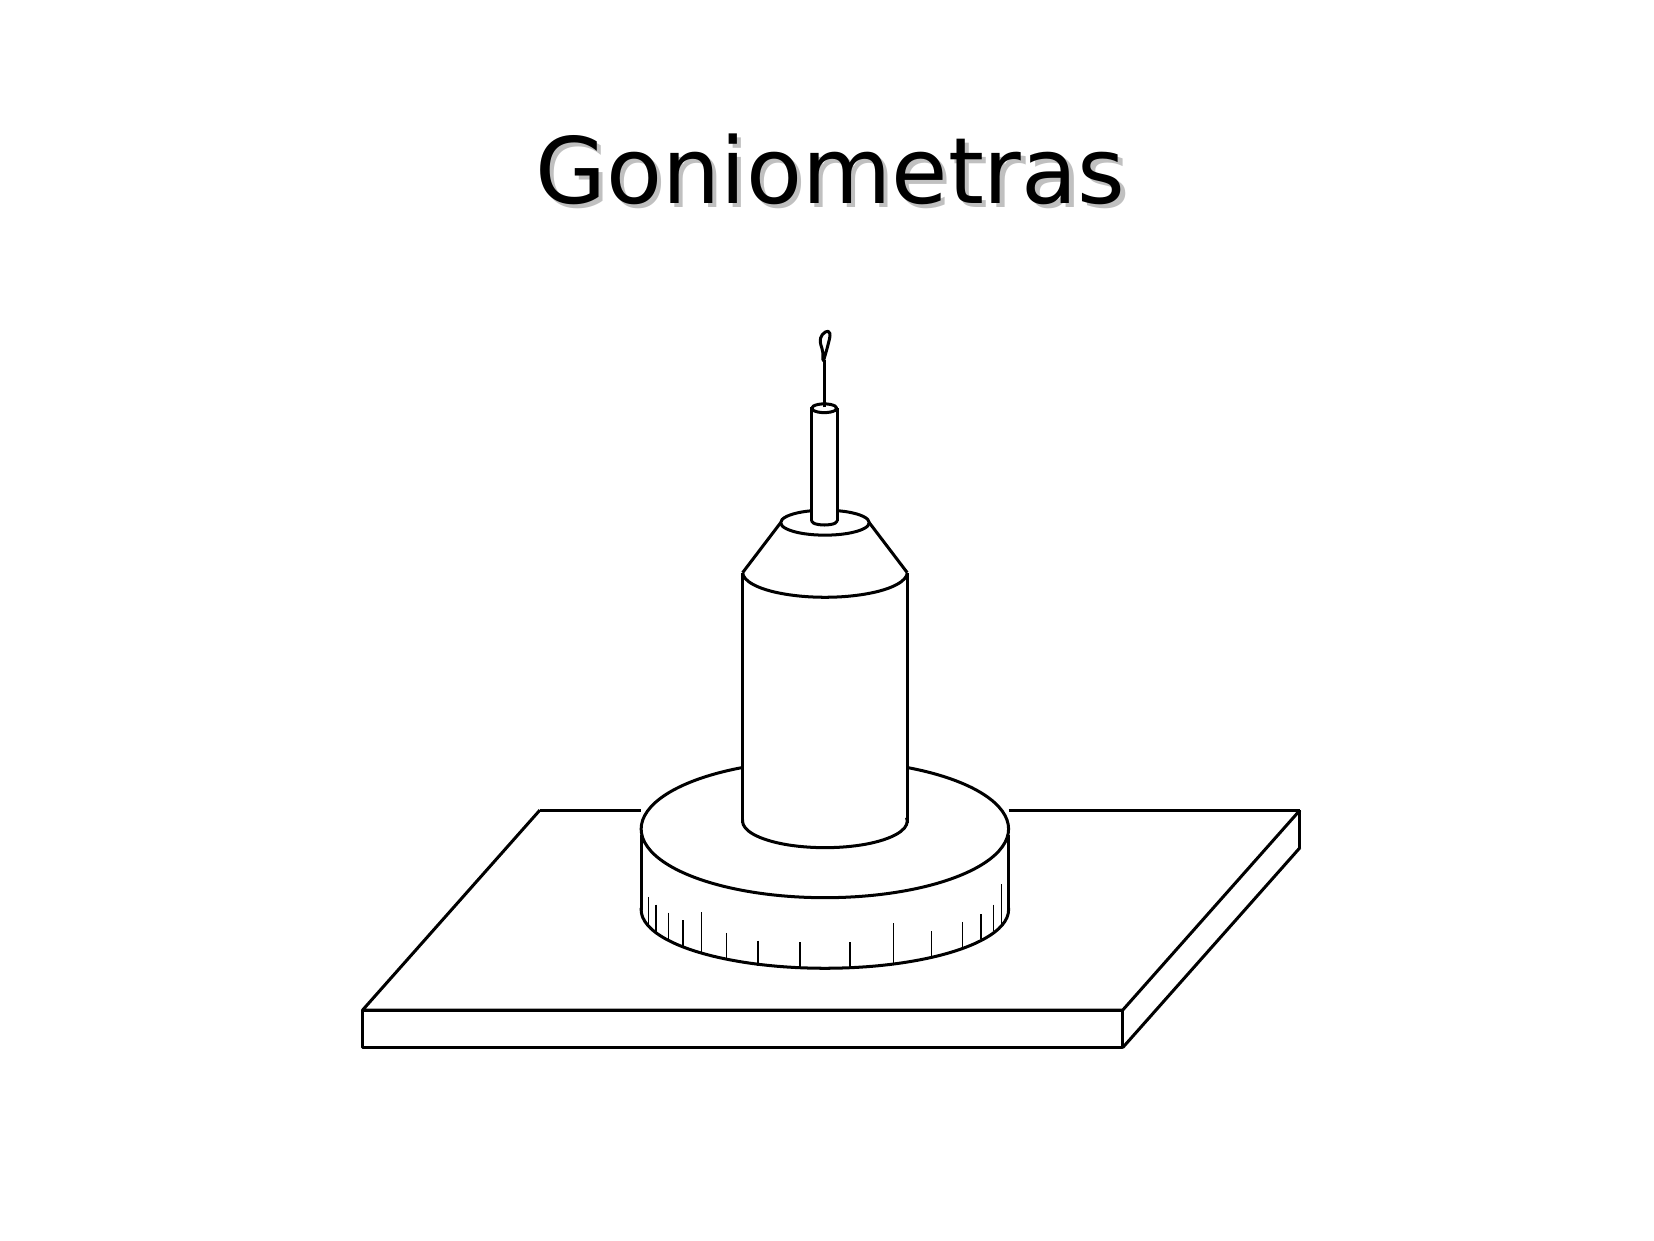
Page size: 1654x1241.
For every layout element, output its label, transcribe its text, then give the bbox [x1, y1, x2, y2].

text_box [744, 572, 906, 811]
title Goniometras [124, 67, 1537, 275]
text_box [812, 403, 837, 520]
